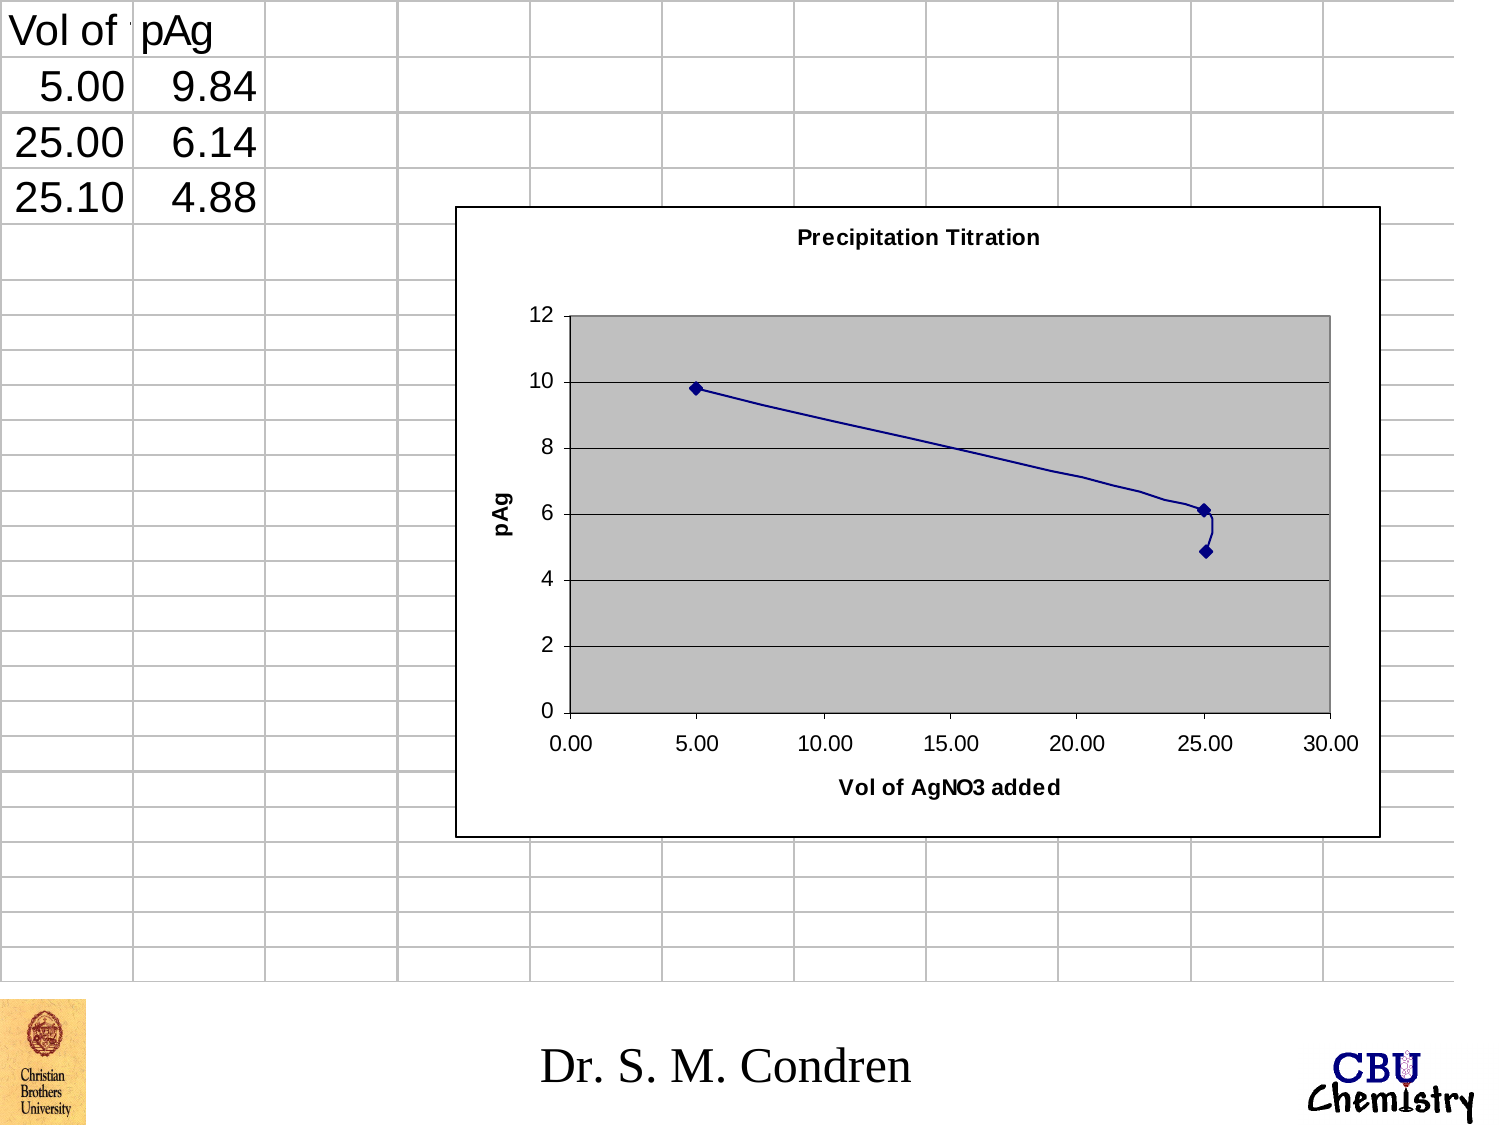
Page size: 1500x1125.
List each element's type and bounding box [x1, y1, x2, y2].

chart [0, 0, 1457, 984]
